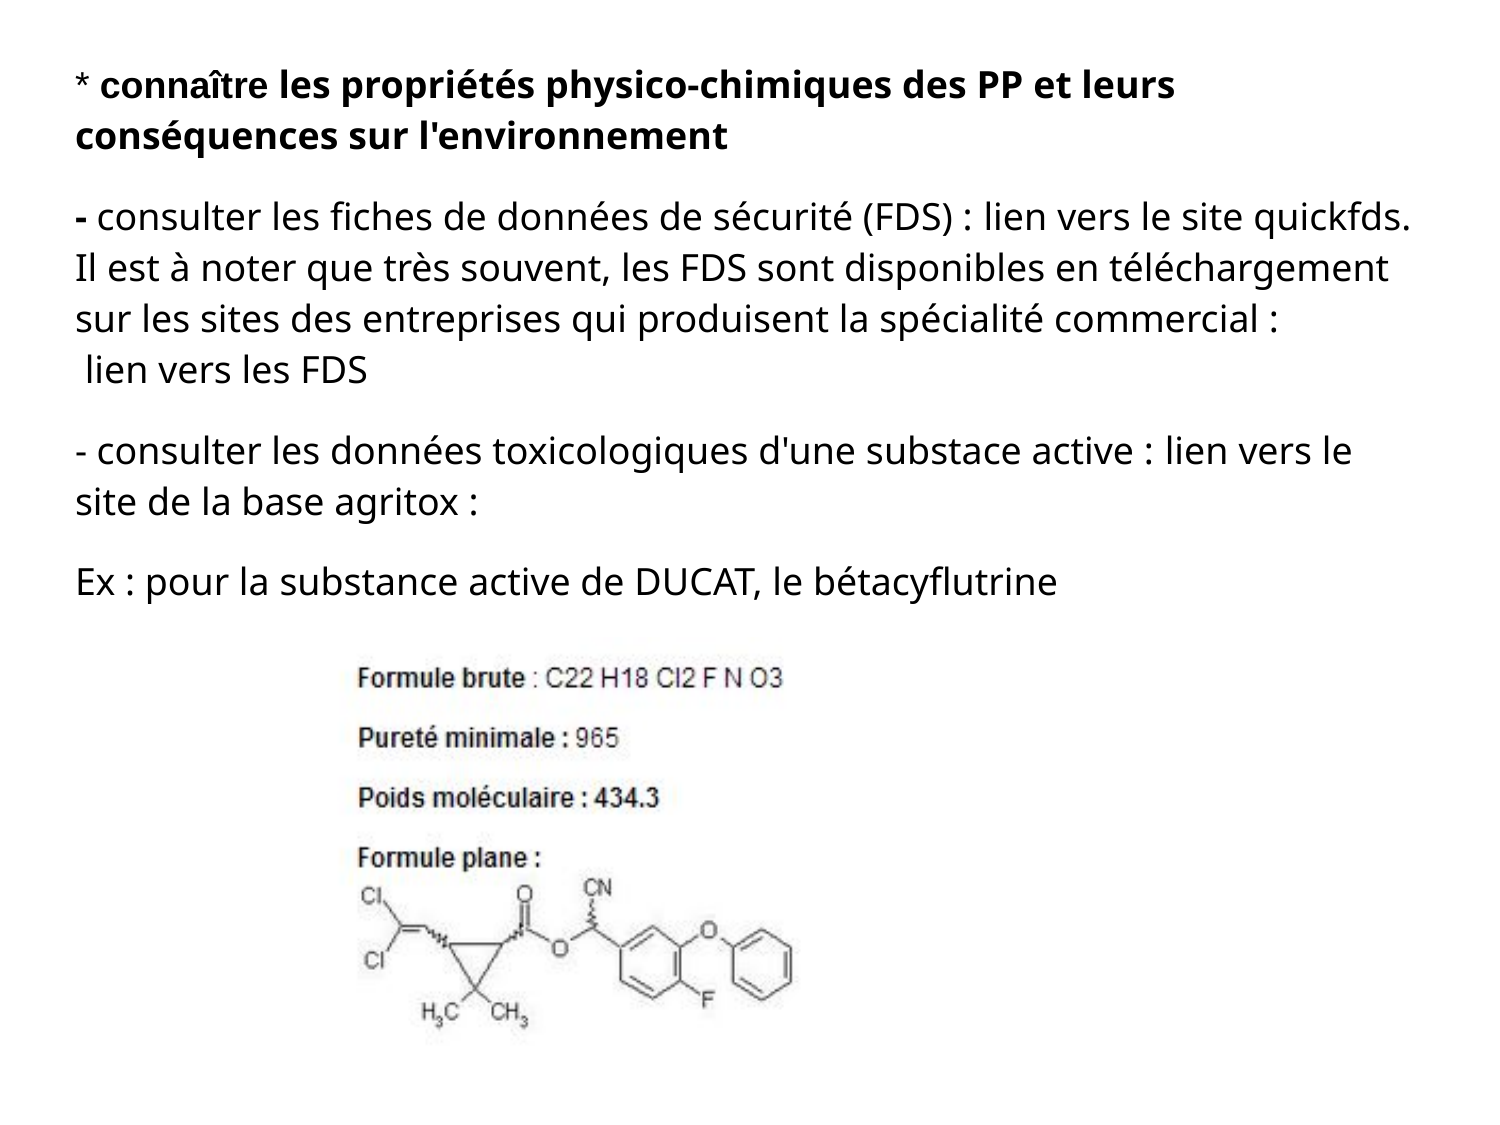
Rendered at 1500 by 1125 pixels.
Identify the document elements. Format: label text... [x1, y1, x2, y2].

picture [307, 637, 1016, 1052]
list * connaître les propriétés physico-chimiques des PP et leurs conséquences sur l'environnement - consulter les fiches de données de sécurité (FDS) : lien vers le site quickfds. Il est à noter que très souvent, les FDS sont disponibles en téléchargement sur les sites des entreprises qui produisent la spécialité commercial : lien vers les FDS - consulter les données toxicologiques d'une substace active : lien vers le site de la base agritox : Ex : pour la substance active de DUCAT, le bétacyflutrine [75, 59, 1425, 916]
